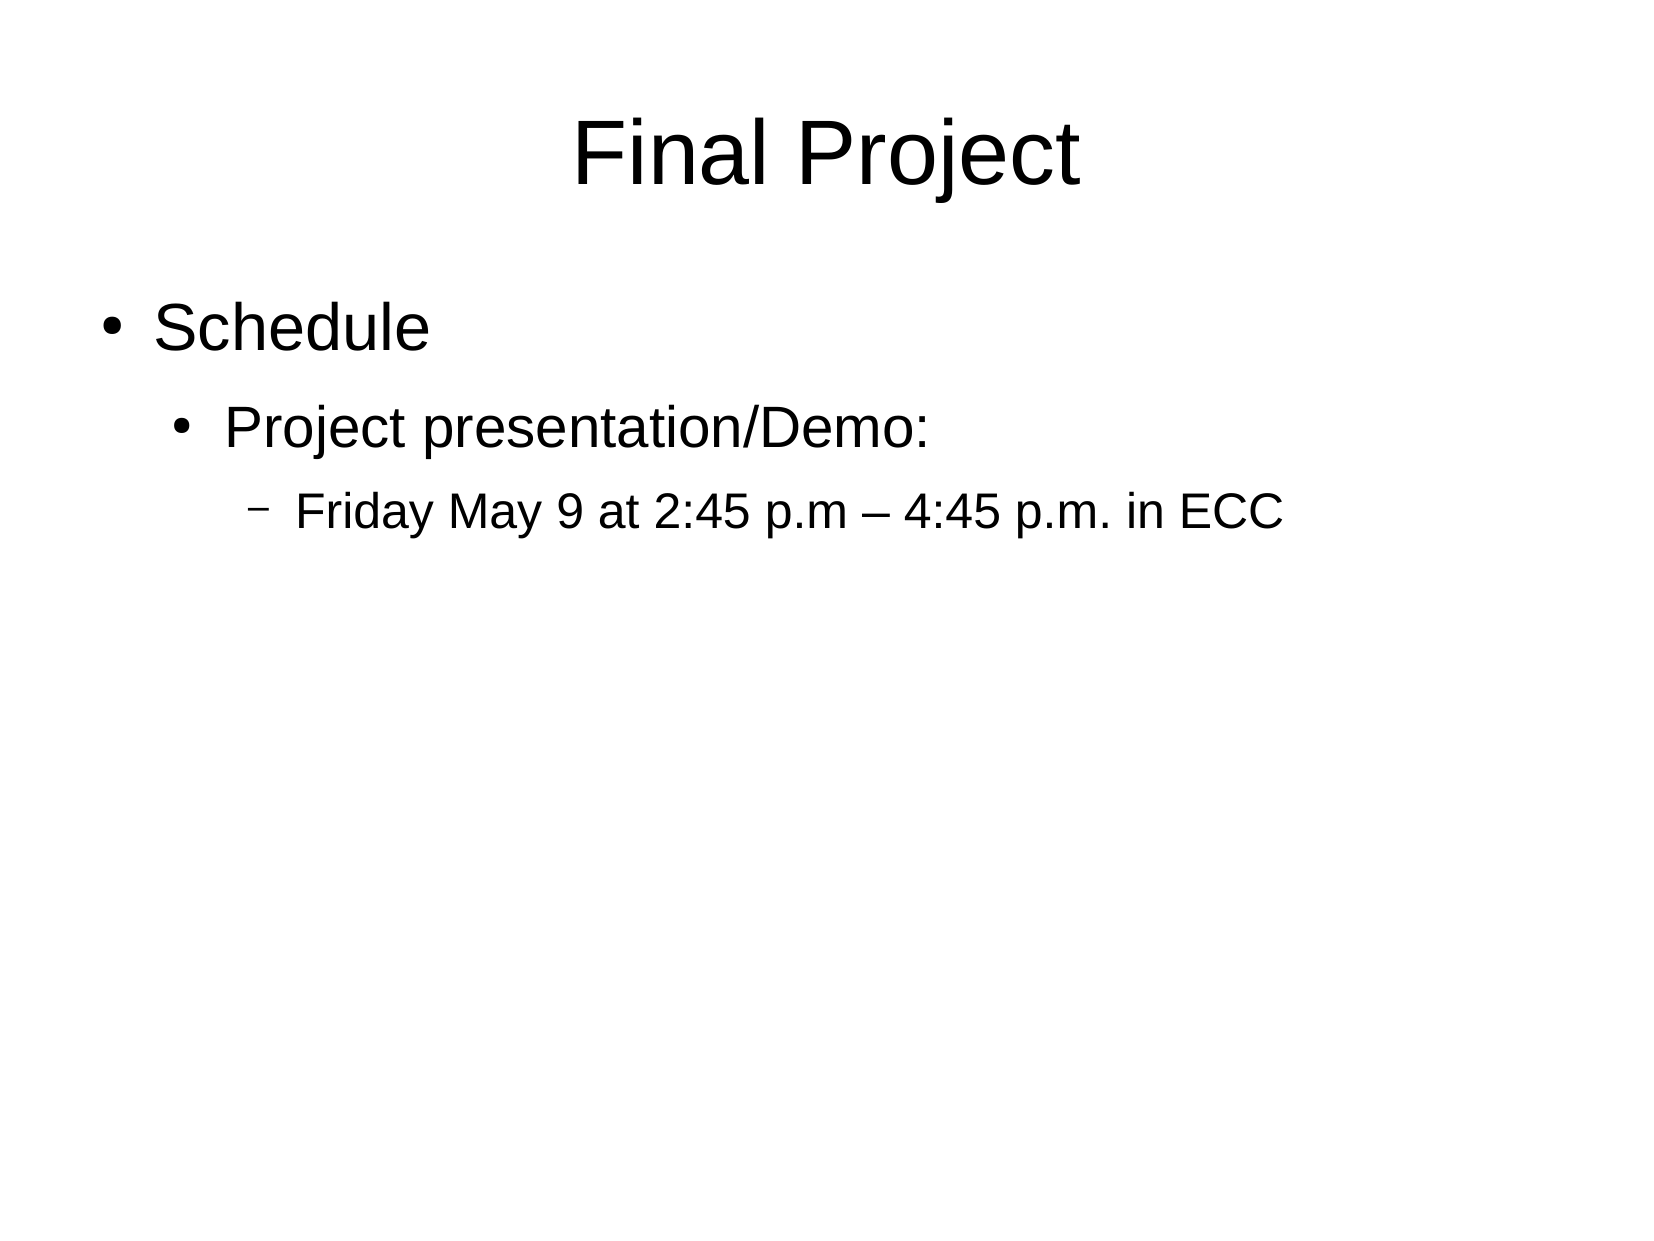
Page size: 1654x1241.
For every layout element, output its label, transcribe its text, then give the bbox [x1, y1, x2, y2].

title Final Project [82, 56, 1571, 250]
list Schedule Project presentation/Demo: Friday May 9 at 2:45 p.m – 4:45 p.m. in ECC [82, 290, 1571, 1109]
